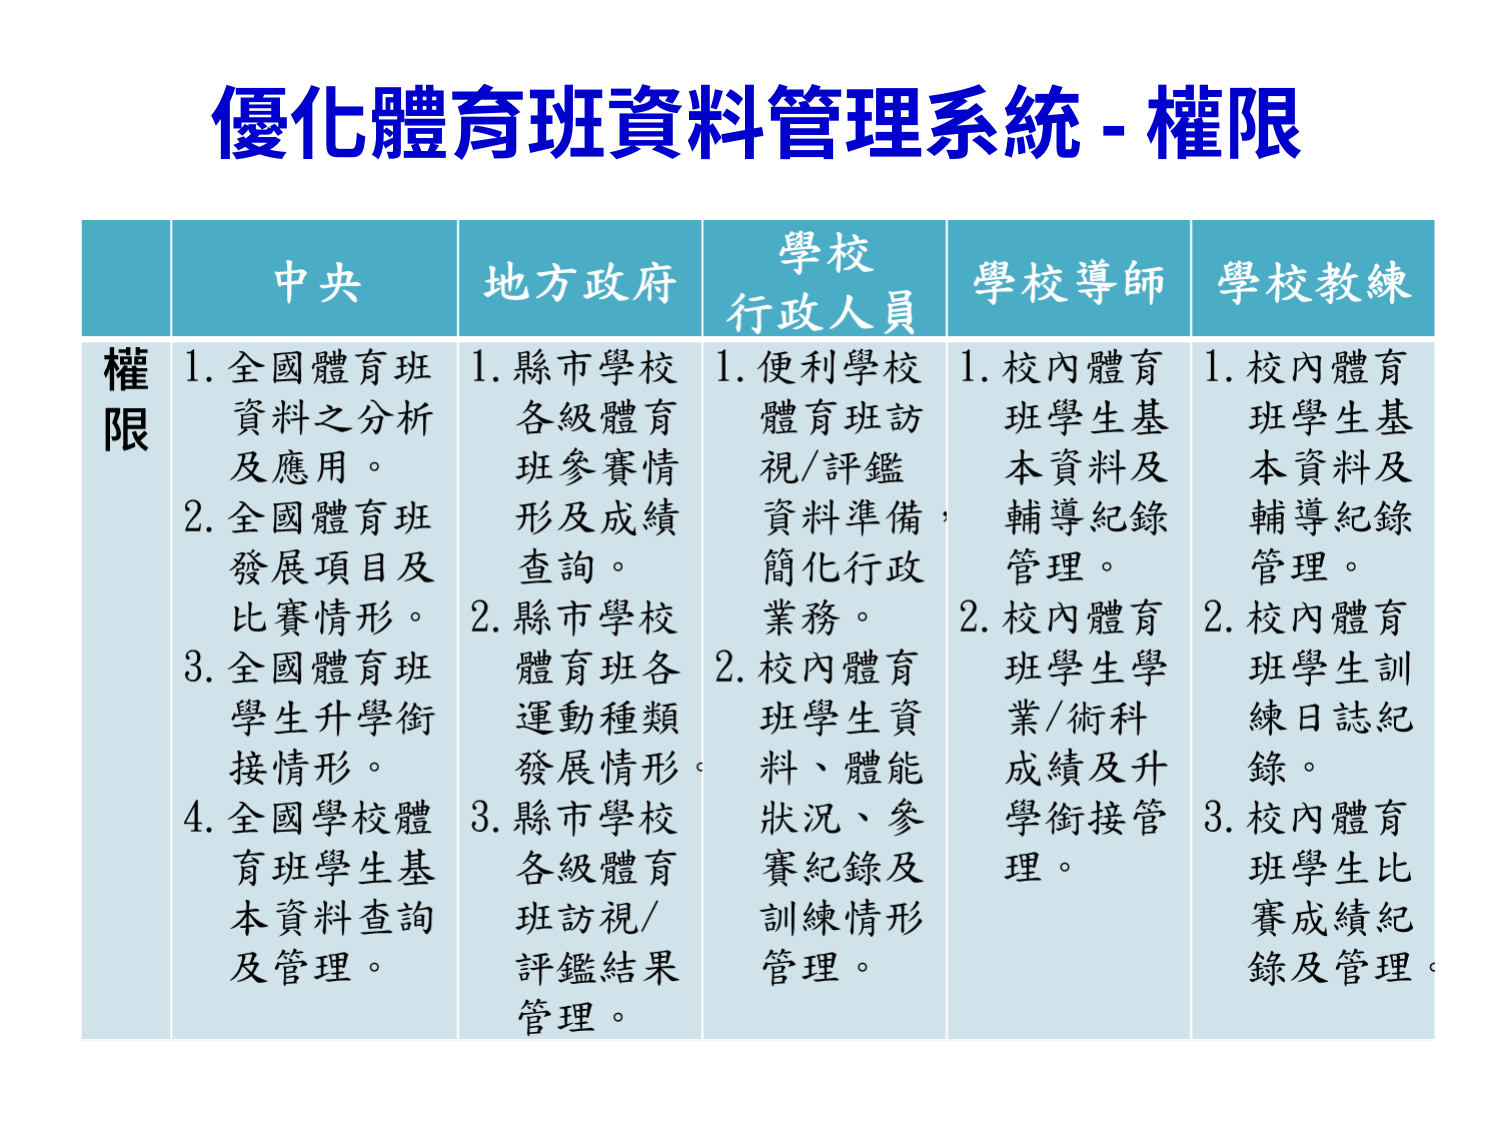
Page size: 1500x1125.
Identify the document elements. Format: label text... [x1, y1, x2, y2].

text_box 優化體育班資料管理系統-權限 [44, 54, 1471, 187]
picture [80, 203, 1436, 1066]
